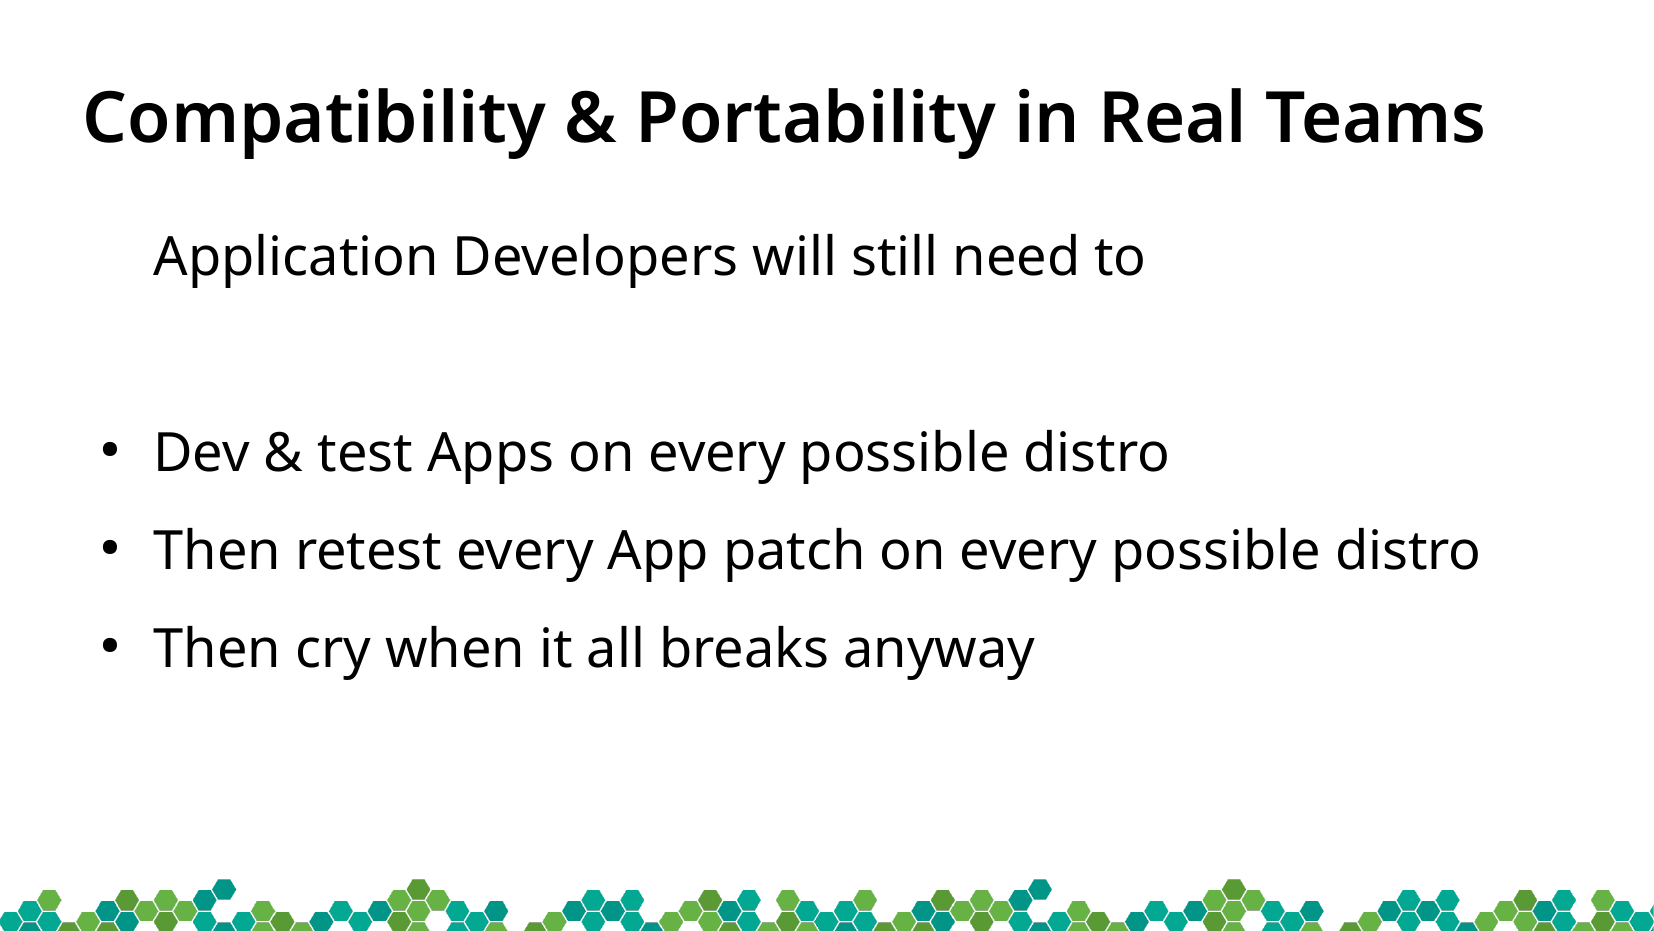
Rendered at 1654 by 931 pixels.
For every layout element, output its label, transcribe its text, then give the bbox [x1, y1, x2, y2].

picture [0, 871, 1654, 931]
title Compatibility & Portability in Real Teams [82, 37, 1571, 193]
list Application Developers will still need to Dev & test Apps on every possible distro Then retest every App patch on every possible distro Then cry when it all breaks anyway [82, 217, 1571, 822]
